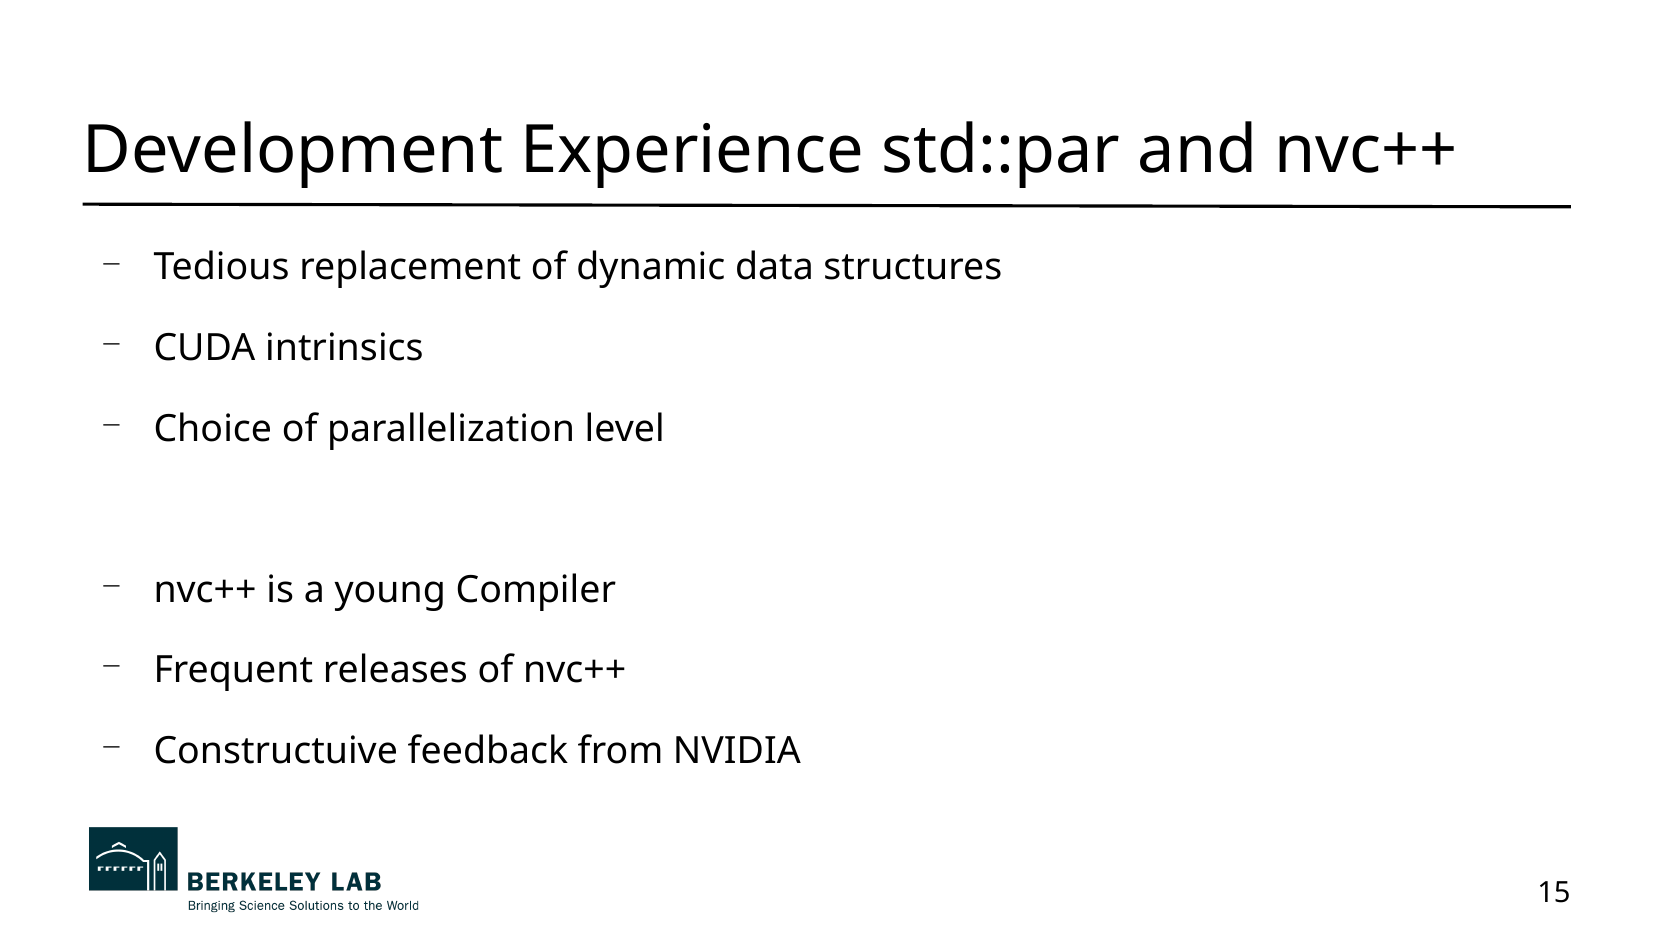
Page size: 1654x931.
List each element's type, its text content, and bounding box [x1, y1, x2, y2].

picture [71, 809, 436, 930]
list Tedious replacement of dynamic data structures CUDA intrinsics Choice of parallelization level nvc++ is a young Compiler Frequent releases of nvc++ Constructuive feedback from NVIDIA [82, 240, 1571, 811]
title Development Experience std::par and nvc++ [82, 37, 1571, 193]
